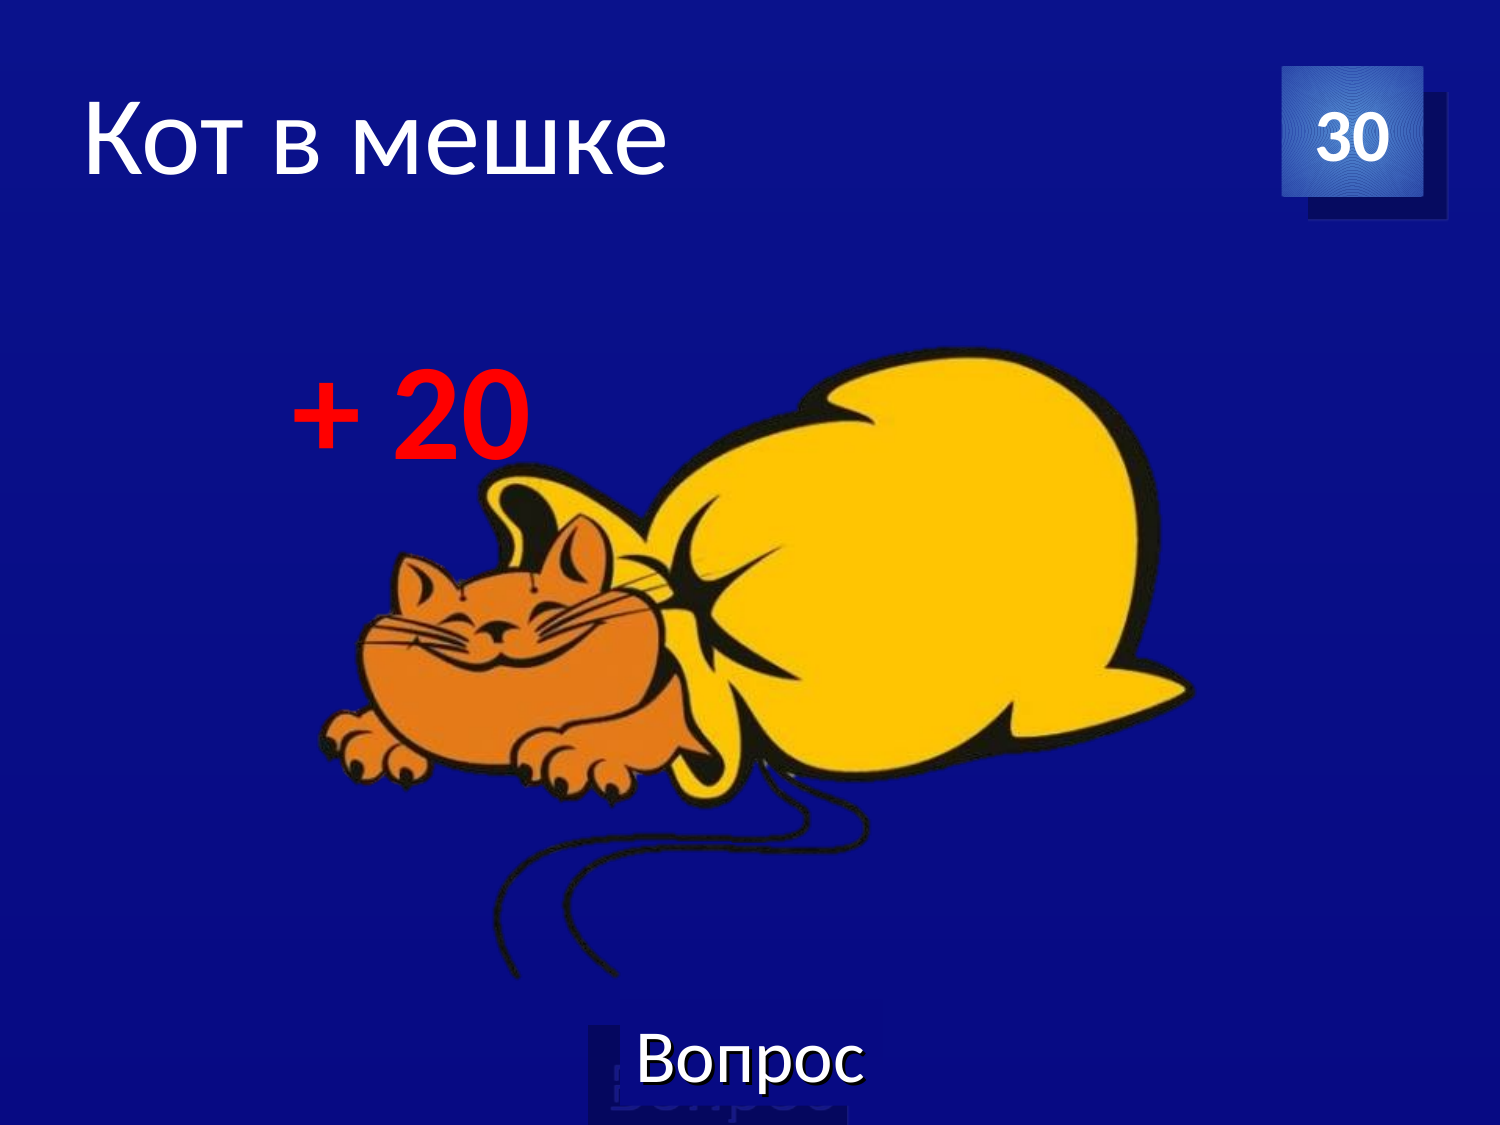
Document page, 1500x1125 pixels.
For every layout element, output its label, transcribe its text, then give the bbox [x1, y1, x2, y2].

text_box + 20 [277, 314, 550, 497]
text_box 30 [1282, 66, 1423, 196]
